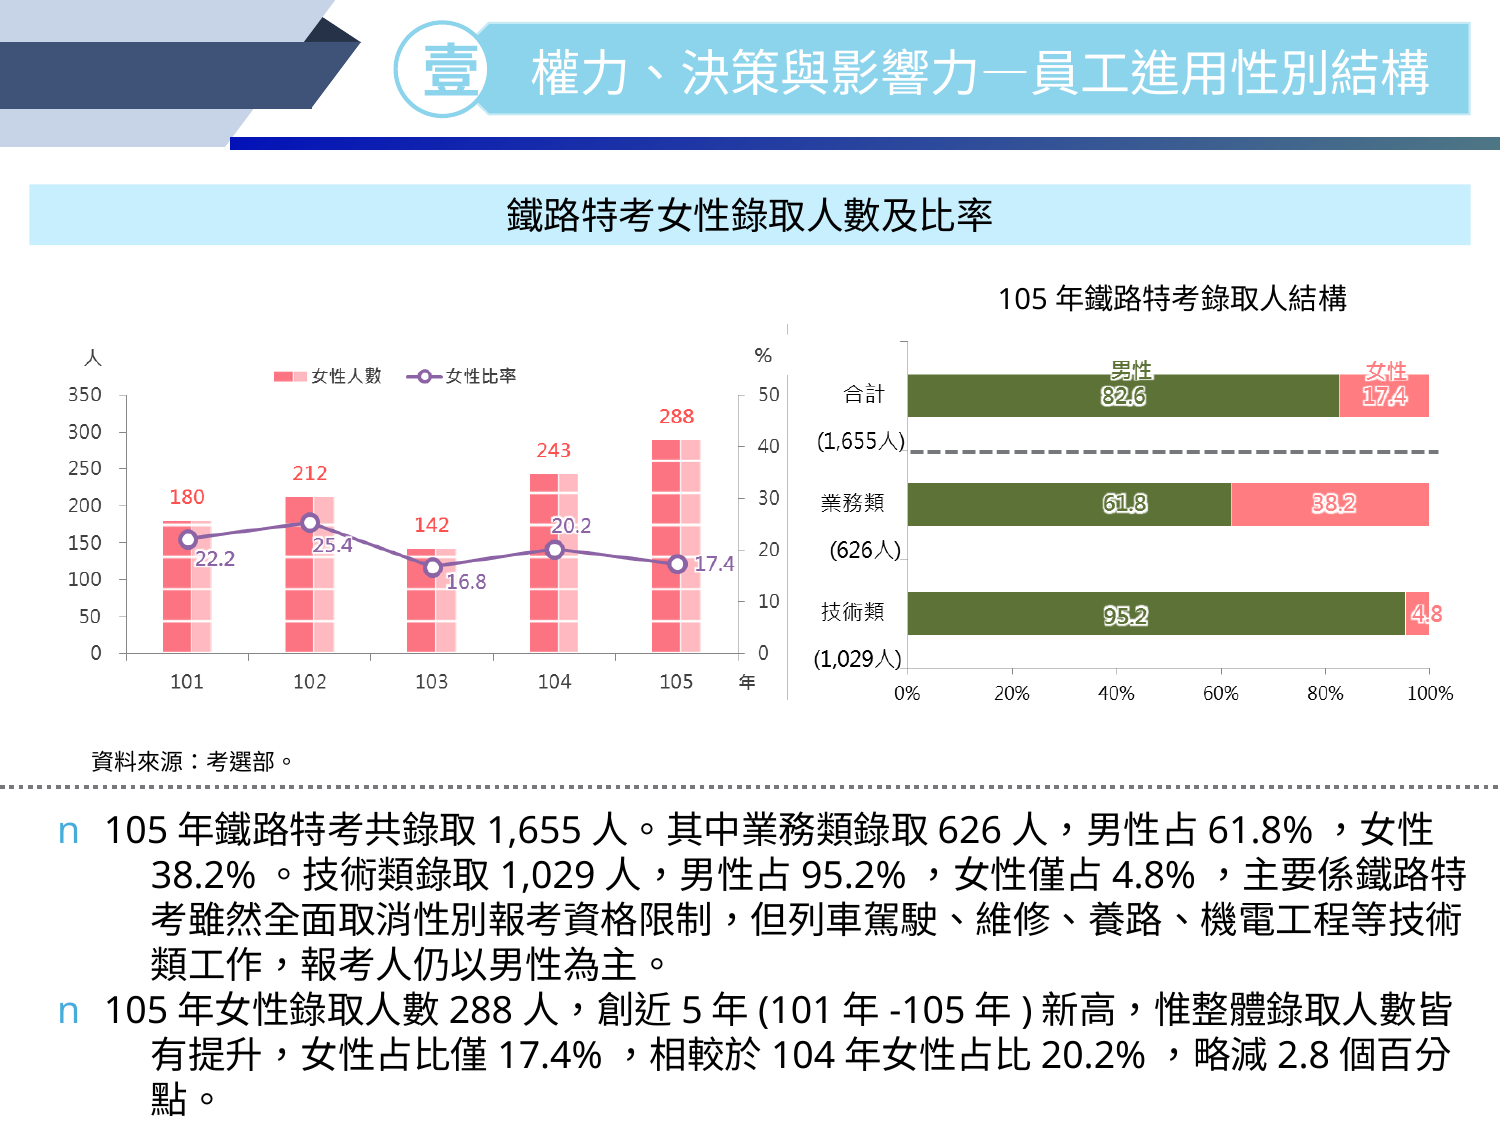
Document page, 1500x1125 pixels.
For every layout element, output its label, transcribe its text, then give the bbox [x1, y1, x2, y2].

text_box 鐵路特考女性錄取人數及比率 [29, 184, 1471, 246]
picture [64, 323, 788, 700]
text_box 權力、決策與影響力—員工進用性別結構 [489, 25, 1471, 118]
text_box 壹 [407, 26, 478, 113]
text_box 105年鐵路特考錄取人結構 [982, 273, 1373, 323]
text_box [395, 38, 407, 100]
text_box [230, 137, 1500, 149]
text_box [478, 21, 1471, 116]
text_box [424, 22, 461, 26]
picture [799, 323, 1473, 707]
text_box 資料來源：考選部。 [76, 739, 597, 783]
text_box 105年鐵路特考共錄取1,655人。其中業務類錄取626人，男性占61.8%，女性38.2%。技術類錄取1,029人，男性占95.2%，女性僅占4.8%，主要係鐵路特考雖然全面取消性別報考資格限制，但列車駕駛、維修、養路、機電工程等技術類工作，報考人仍以男性為主。 105年女性錄取人數288人，創近5年(101年-105年)新高，惟整體錄取人數皆有提升，女性占比僅17.4%，相較於104年女性占比20.2%，略減2.8個百分點。 [41, 798, 1495, 1087]
